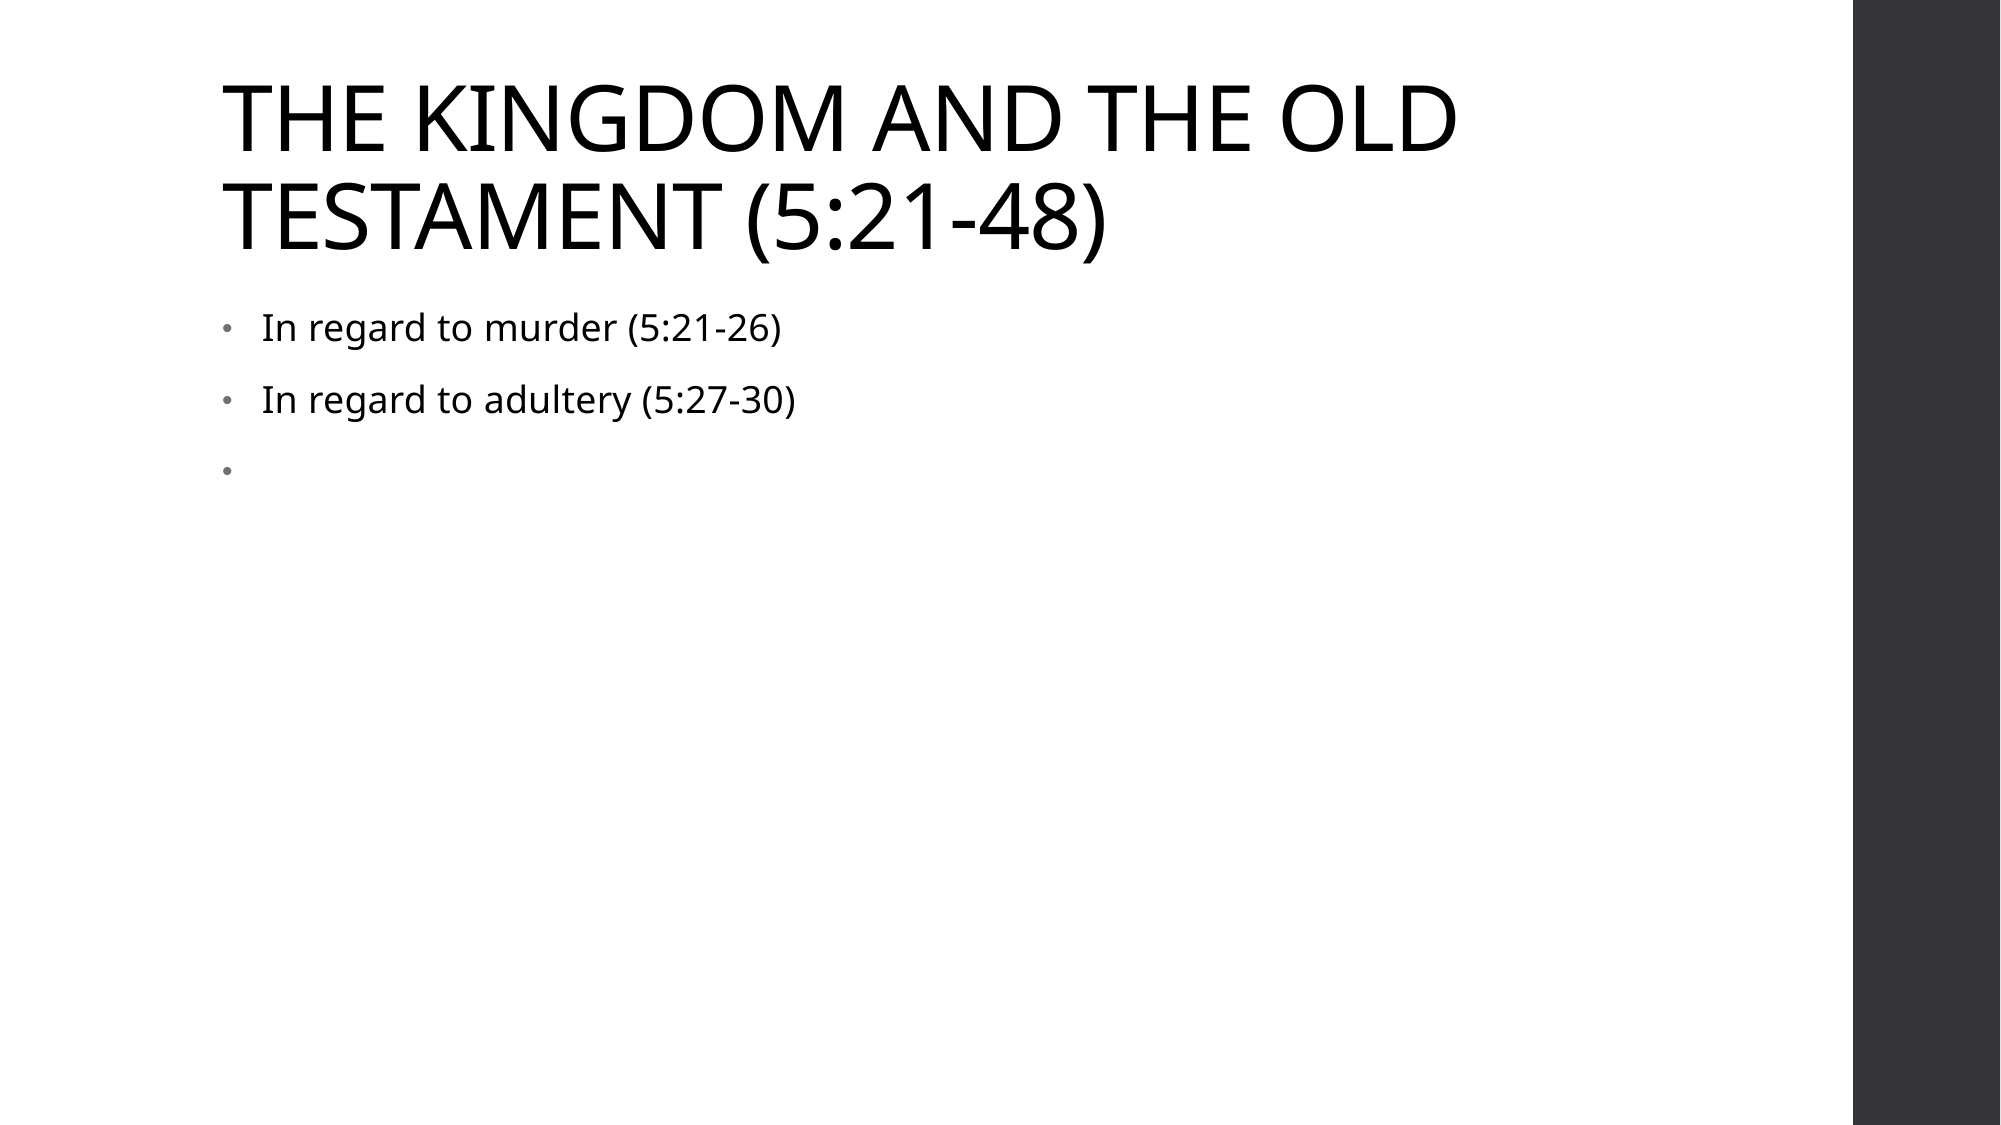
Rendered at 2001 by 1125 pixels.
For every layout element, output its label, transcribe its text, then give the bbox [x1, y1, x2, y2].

list In regard to murder (5:21-26) In regard to adultery (5:27-30) [206, 299, 1617, 1014]
title THE KINGDOM AND THE OLD TESTAMENT (5:21-48) [206, 60, 1797, 278]
